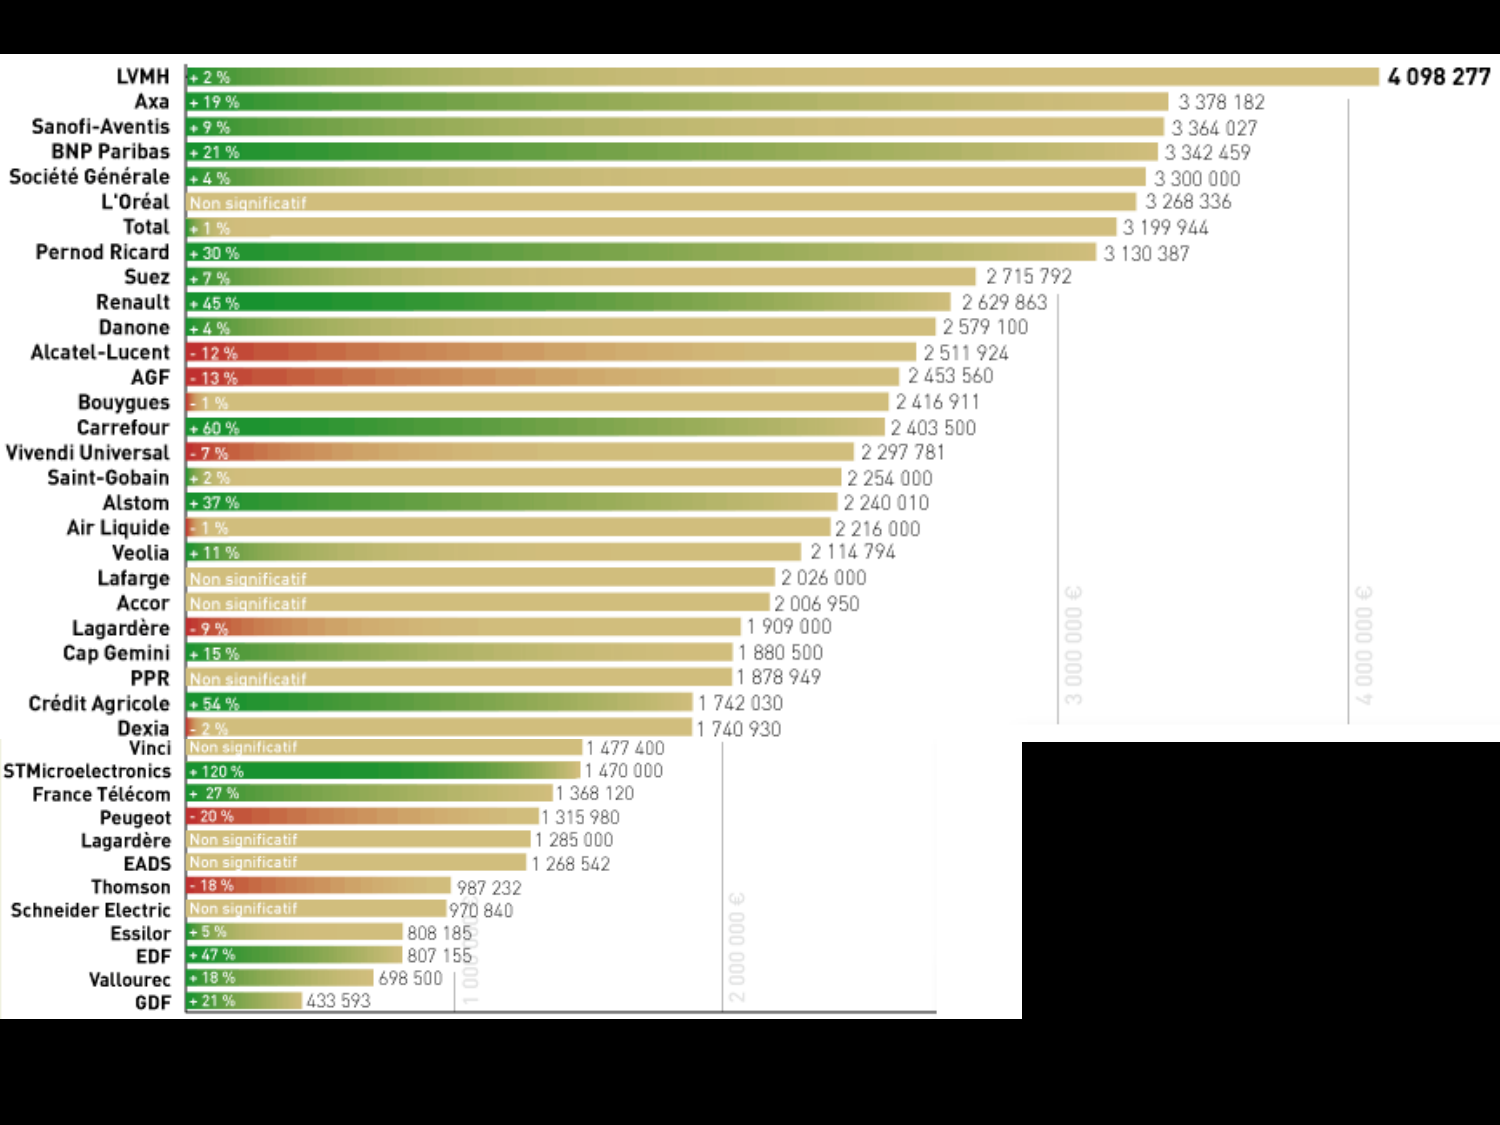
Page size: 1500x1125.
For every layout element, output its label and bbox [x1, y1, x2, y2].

picture [0, 54, 1500, 1019]
